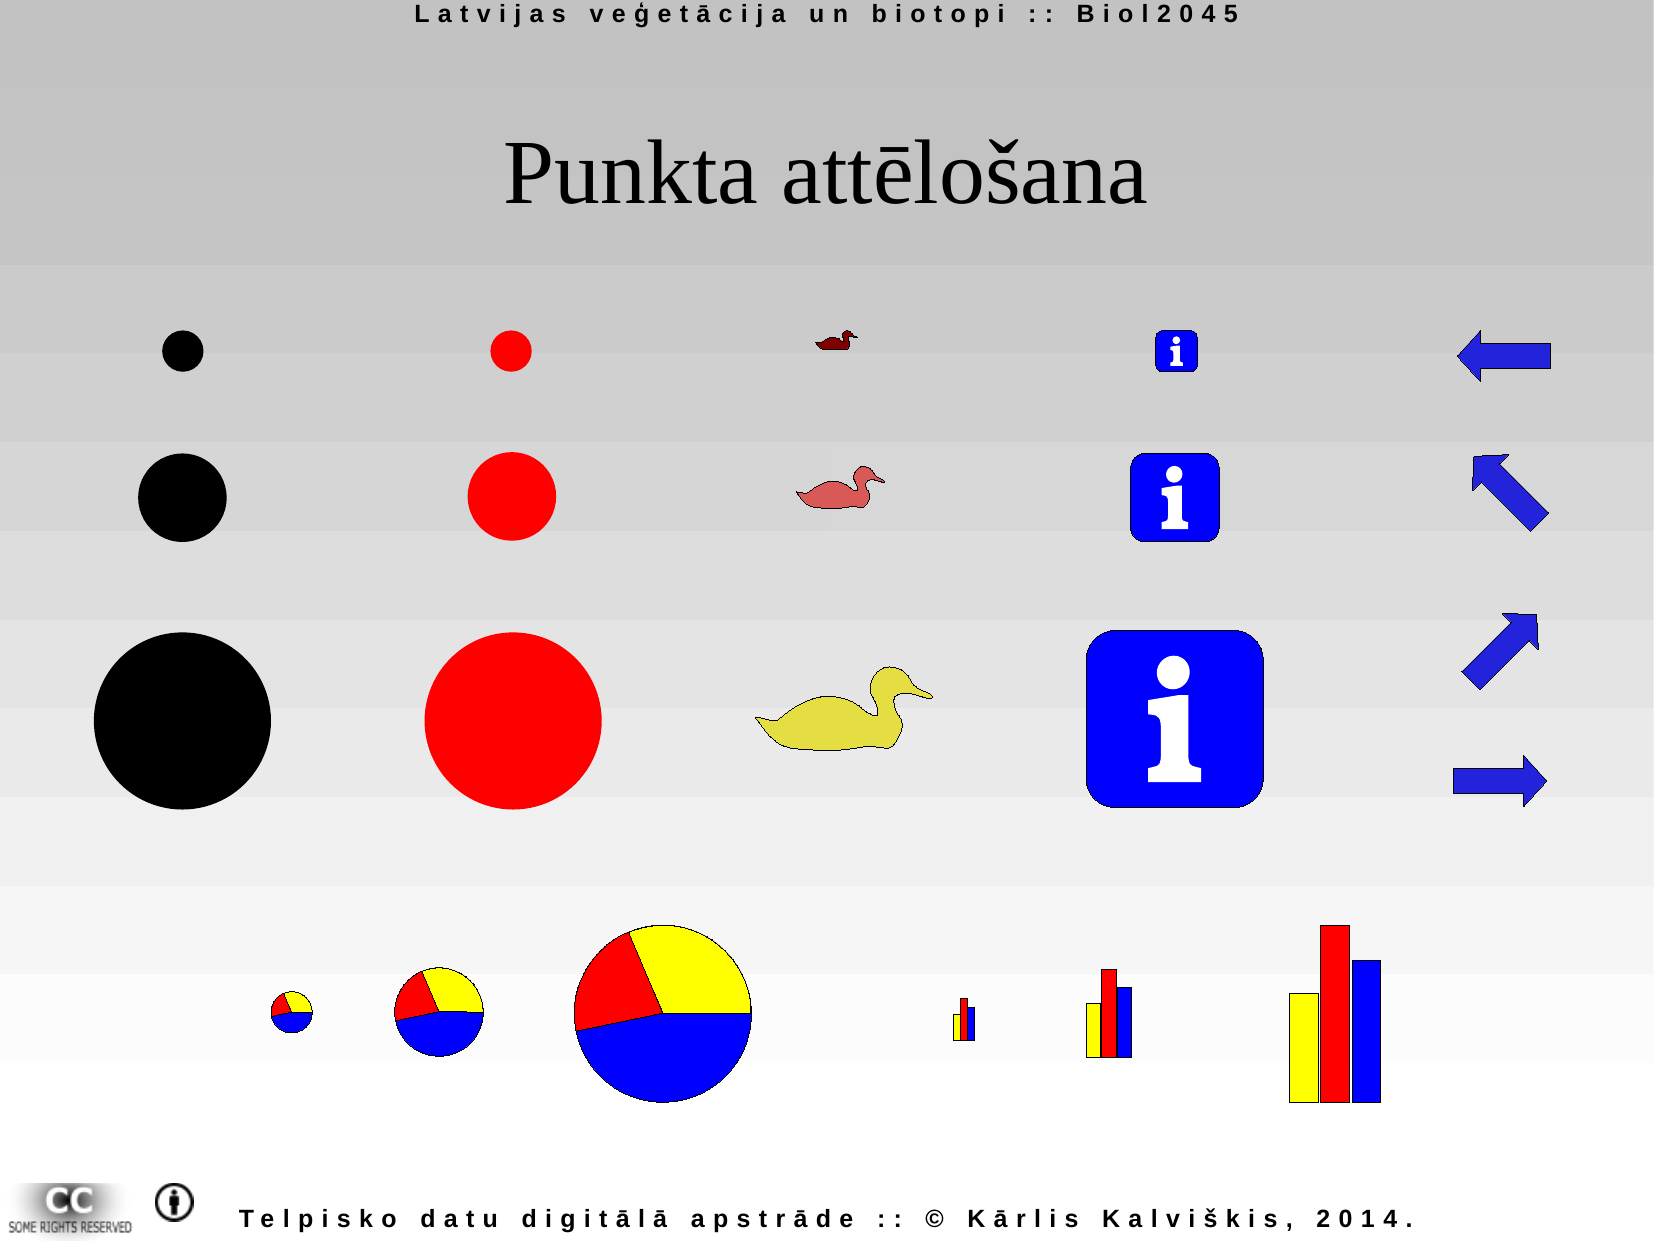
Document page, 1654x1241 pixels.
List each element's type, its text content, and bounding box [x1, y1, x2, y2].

text_box [1457, 330, 1551, 382]
text_box [490, 330, 532, 372]
text_box [1320, 925, 1350, 1103]
text_box [1461, 613, 1539, 690]
text_box [1086, 969, 1132, 1058]
text_box [138, 453, 227, 543]
text_box [1155, 330, 1198, 372]
text_box [93, 632, 272, 810]
text_box [271, 991, 313, 1033]
text_box [424, 632, 602, 810]
picture [0, 0, 1654, 1241]
text_box [467, 452, 557, 541]
text_box [1289, 993, 1319, 1103]
text_box [796, 466, 885, 509]
text_box [1086, 630, 1264, 808]
text_box [394, 967, 484, 1057]
text_box [1472, 454, 1549, 532]
text_box [755, 666, 933, 751]
title Punkta attēlošana [29, 49, 1625, 296]
text_box [953, 998, 975, 1041]
text_box [815, 330, 858, 350]
text_box [1130, 453, 1220, 542]
text_box [1352, 960, 1381, 1103]
text_box [1453, 755, 1547, 807]
text_box [162, 330, 204, 372]
text_box [574, 925, 752, 1103]
